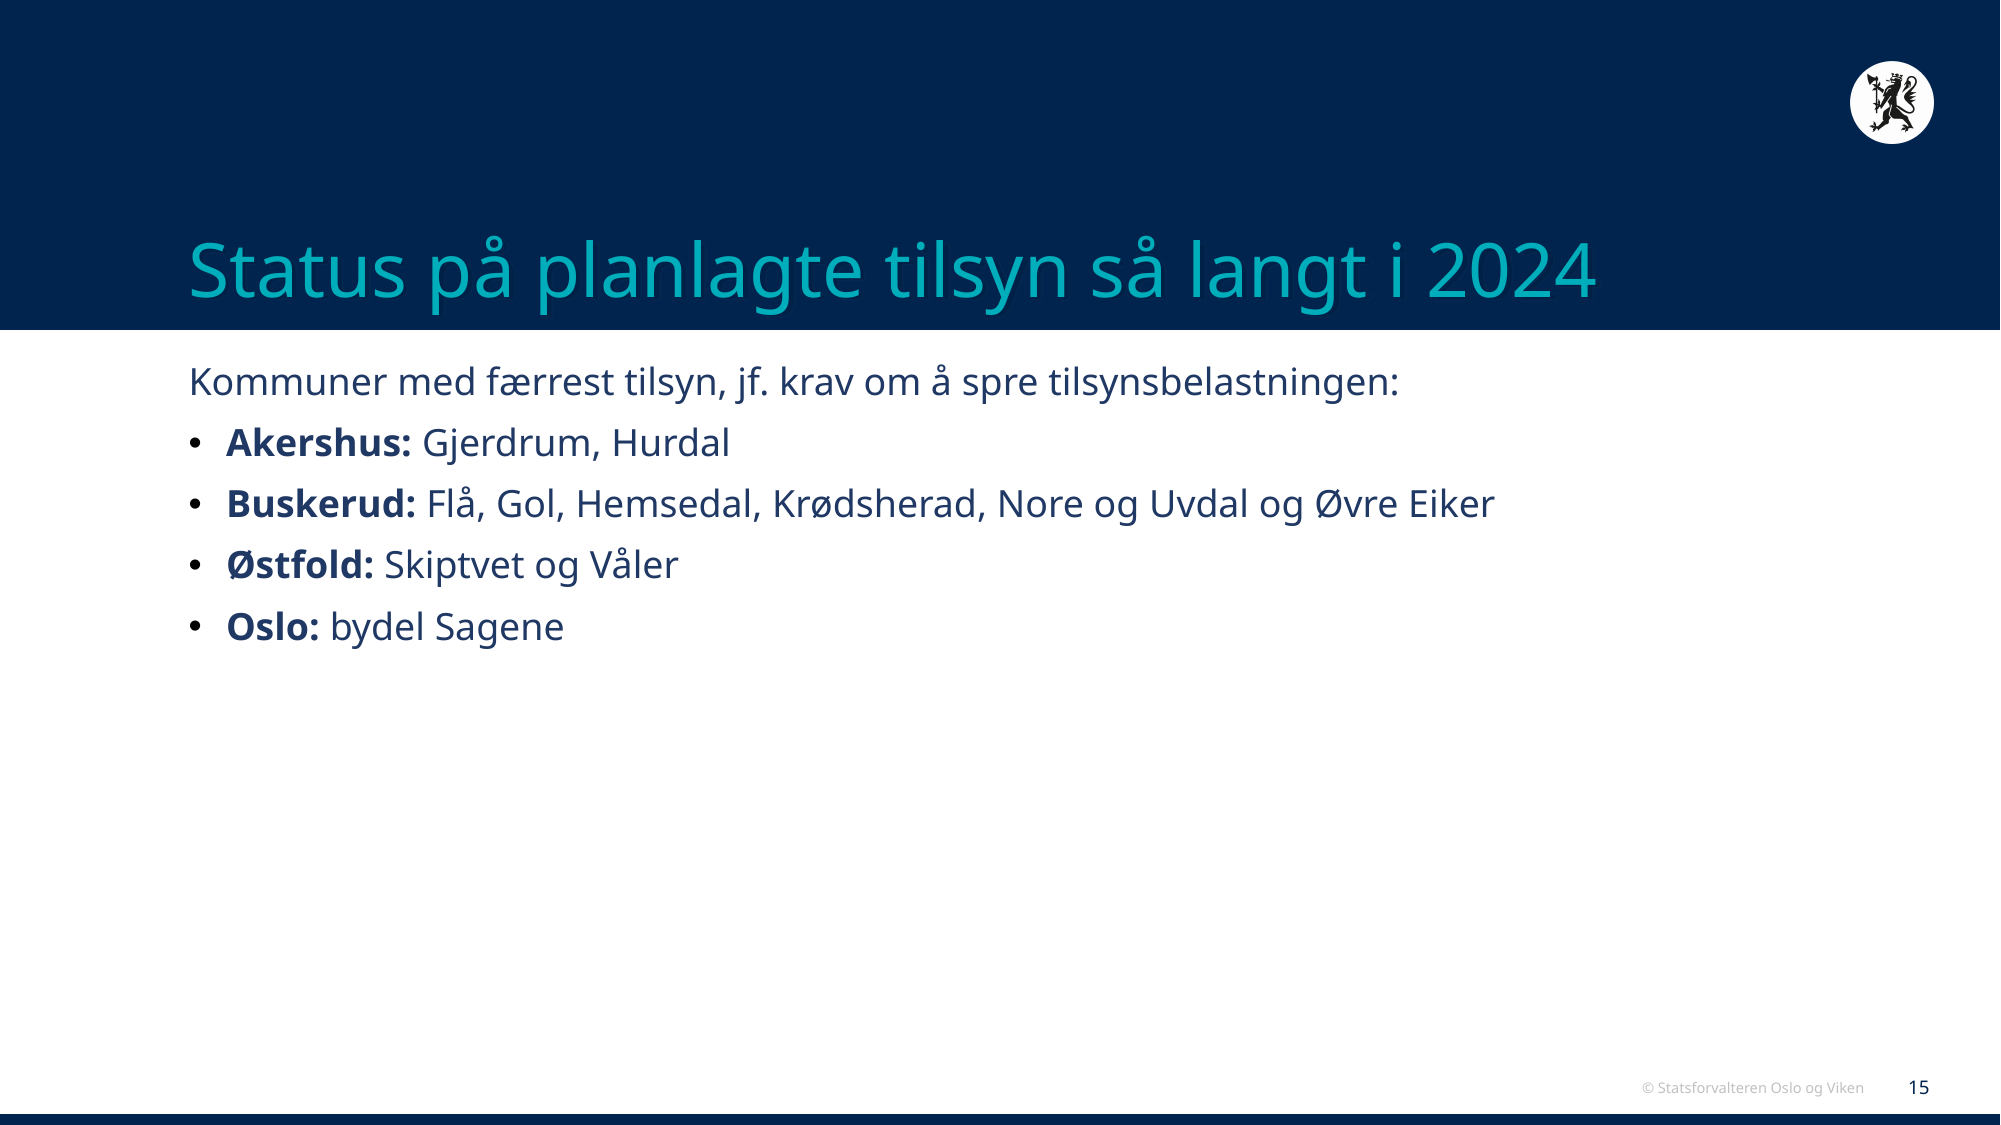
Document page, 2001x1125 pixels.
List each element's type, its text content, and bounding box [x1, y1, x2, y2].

list Kommuner med færrest tilsyn, jf. krav om å spre tilsynsbelastningen: Akershus: Gjerdrum, Hurdal Buskerud: Flå, Gol, Hemsedal, Krødsherad, Nore og Uvdal og Øvre Eiker Østfold: Skiptvet og Våler Oslo: bydel Sagene [173, 355, 1827, 1036]
title Status på planlagte tilsyn så langt i 2024 [173, 143, 1827, 320]
